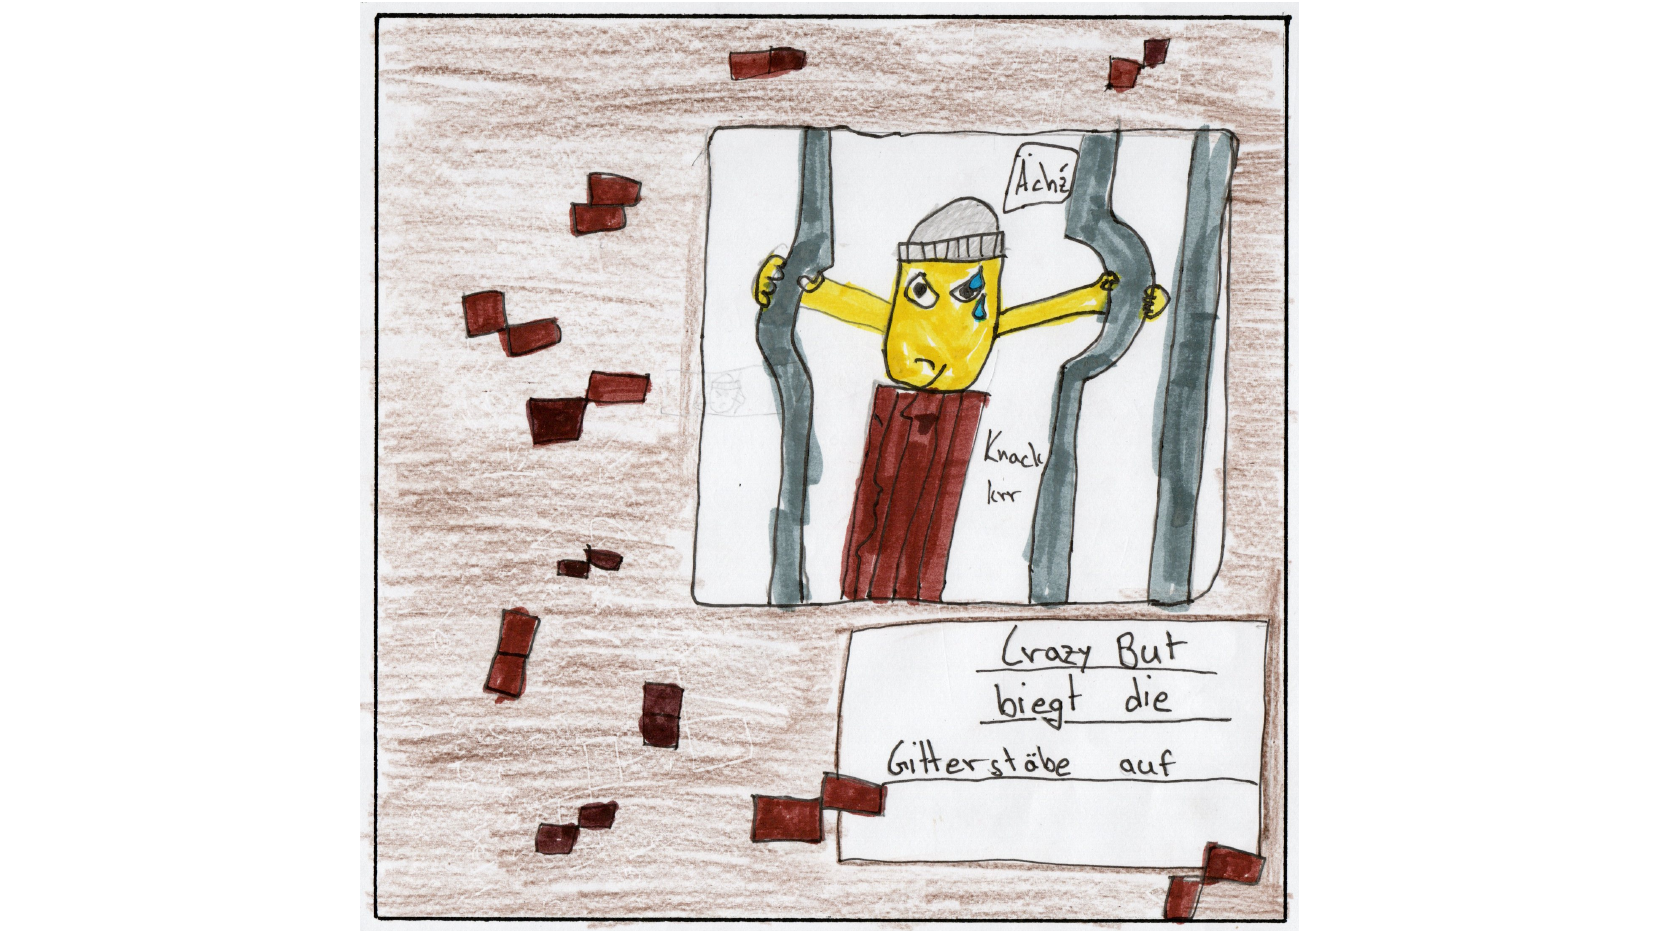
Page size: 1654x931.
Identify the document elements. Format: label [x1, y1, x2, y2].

picture [360, 2, 1299, 931]
